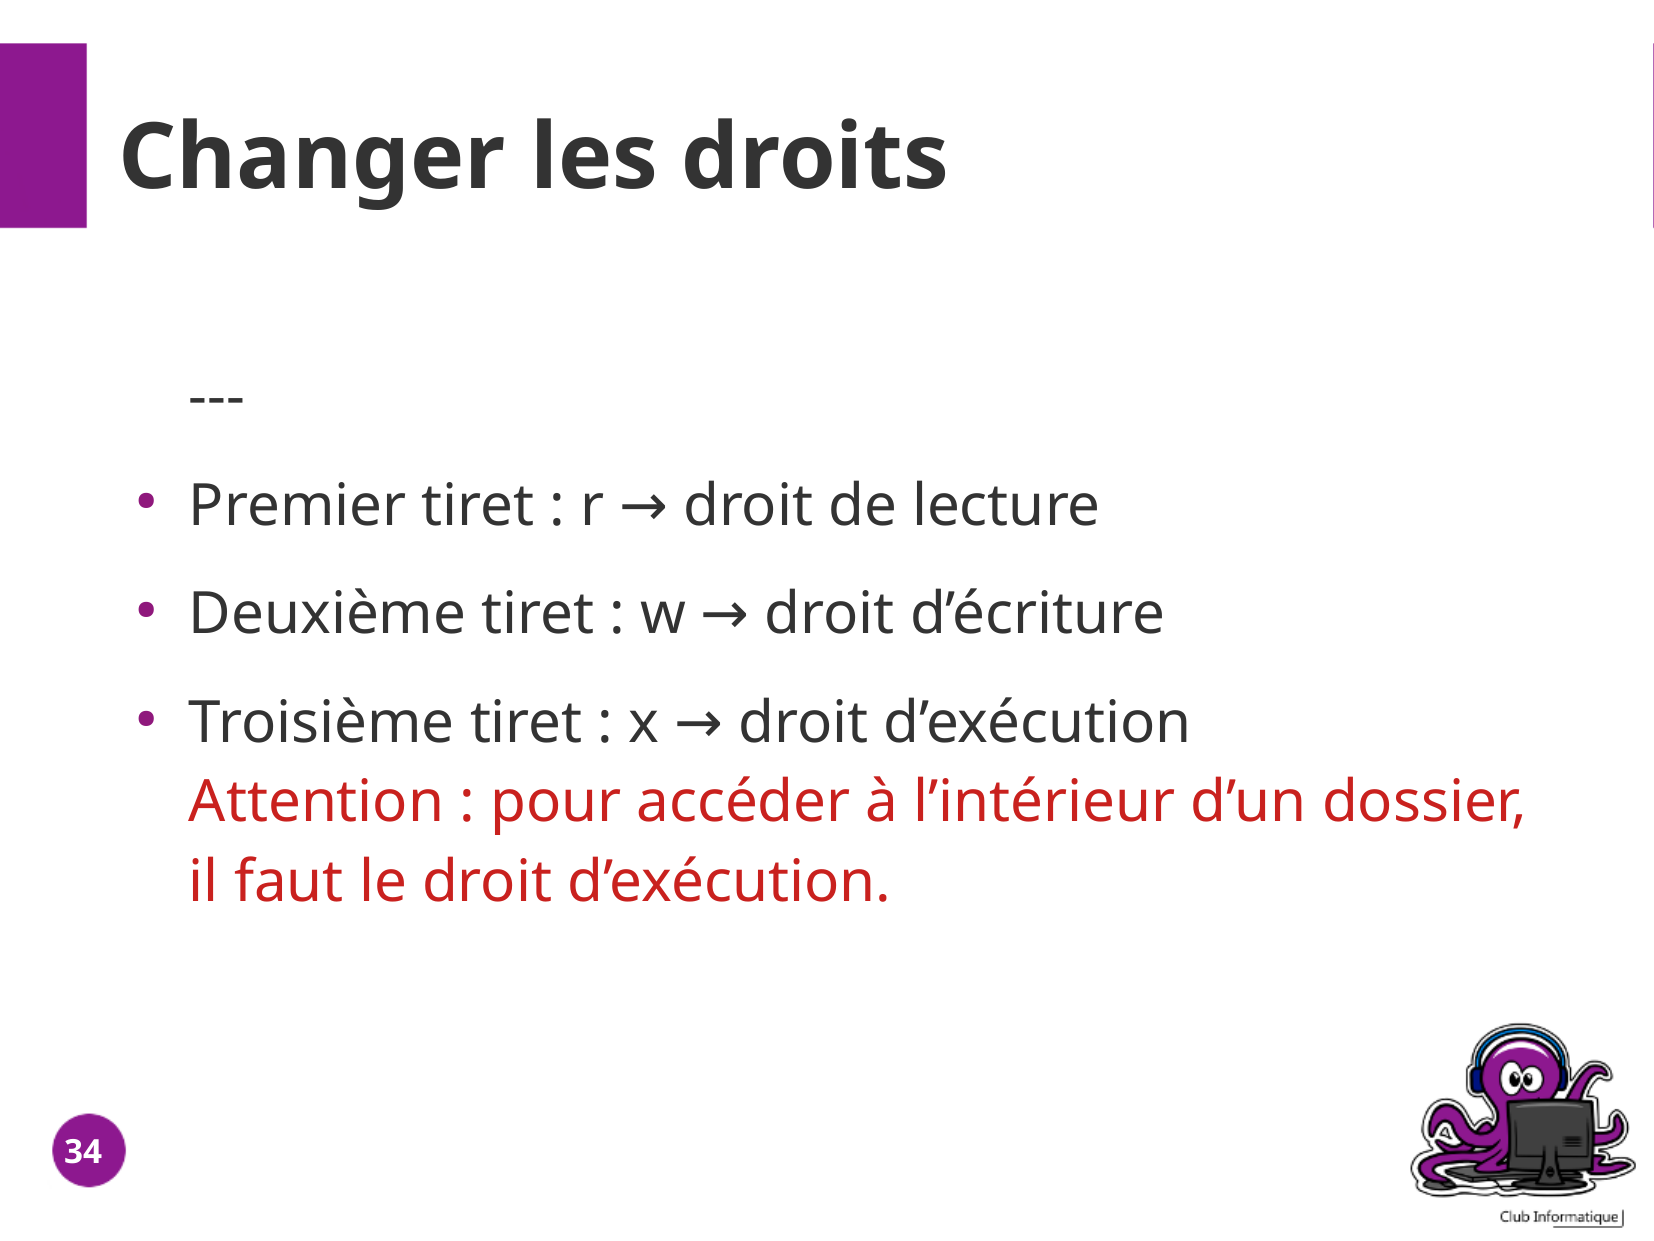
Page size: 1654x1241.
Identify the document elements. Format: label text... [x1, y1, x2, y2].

picture [0, 0, 1654, 1241]
list --- Premier tiret : r → droit de lecture Deuxième tiret : w → droit d’écriture Troisième tiret : x → droit d’exécution Attention : pour accéder à l’intérieur d’un dossier, il faut le droit d’exécution. [118, 354, 1536, 1074]
title Changer les droits [118, 49, 1571, 257]
